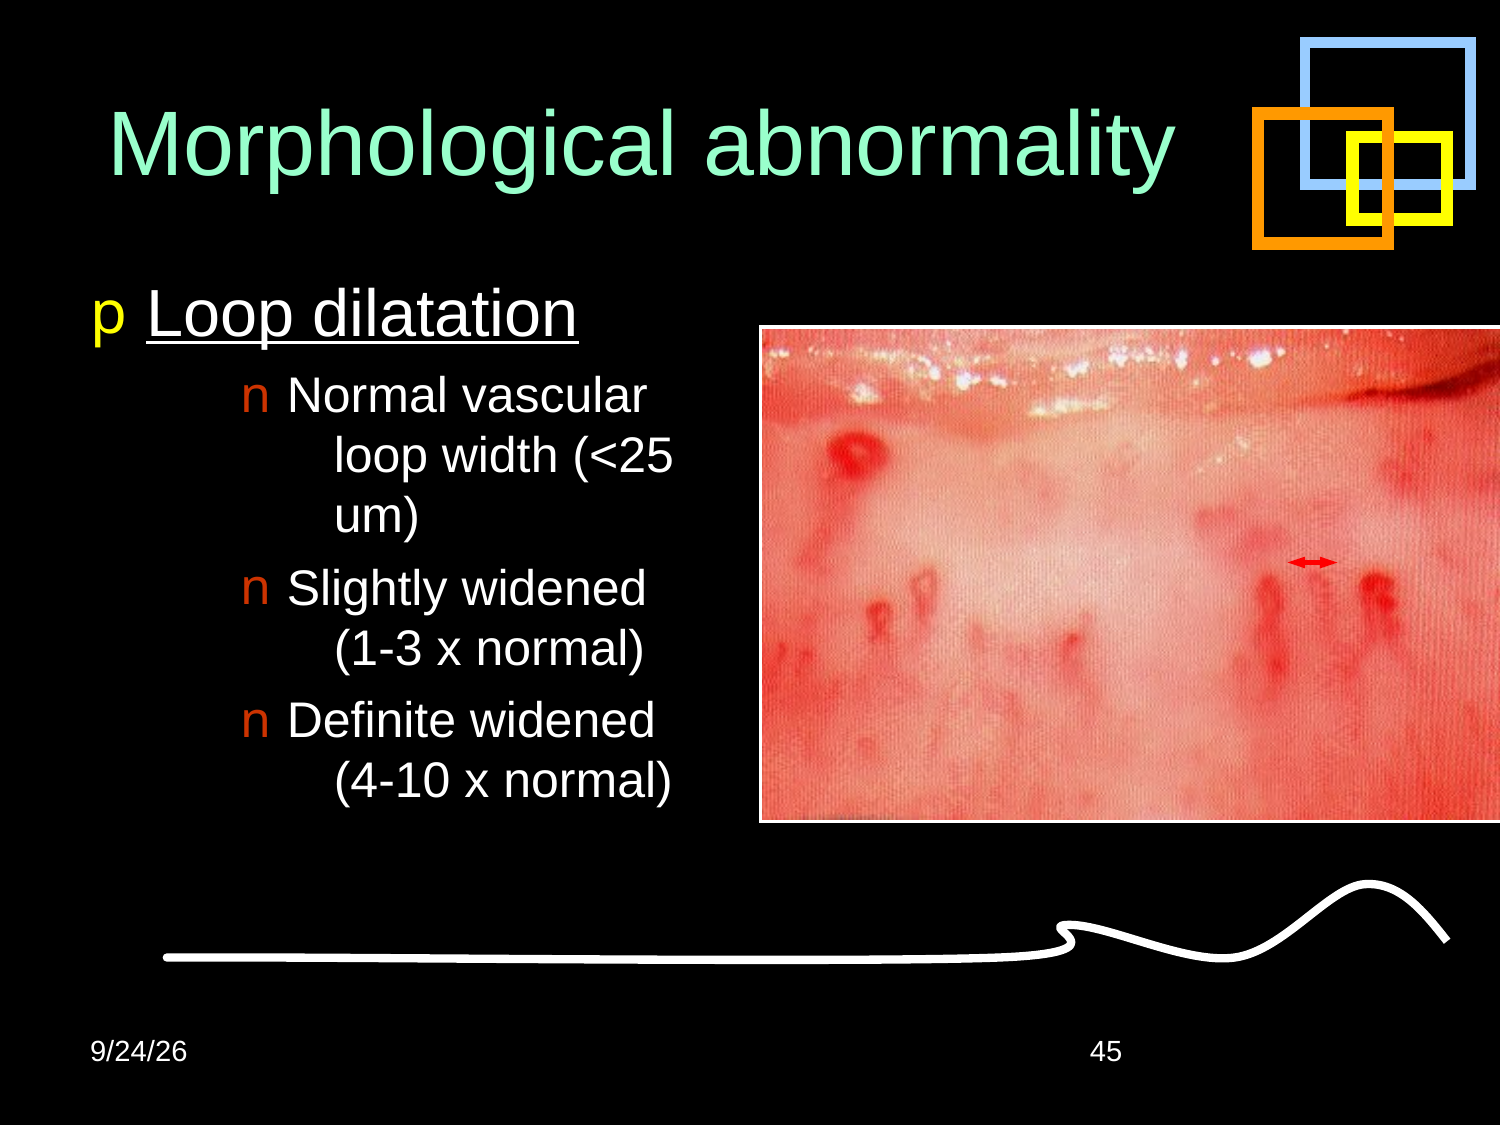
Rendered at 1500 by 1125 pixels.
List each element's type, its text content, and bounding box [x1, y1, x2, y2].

text_box [1074, 1024, 1426, 1103]
picture [762, 328, 1500, 820]
text_box [75, 1024, 426, 1103]
list Loop dilatation Normal vascular loop width (<25 um) Slightly widened (1-3 x normal) Definite widened (4-10 x normal) [75, 262, 737, 1005]
title Morphological abnormality [75, 45, 1211, 233]
